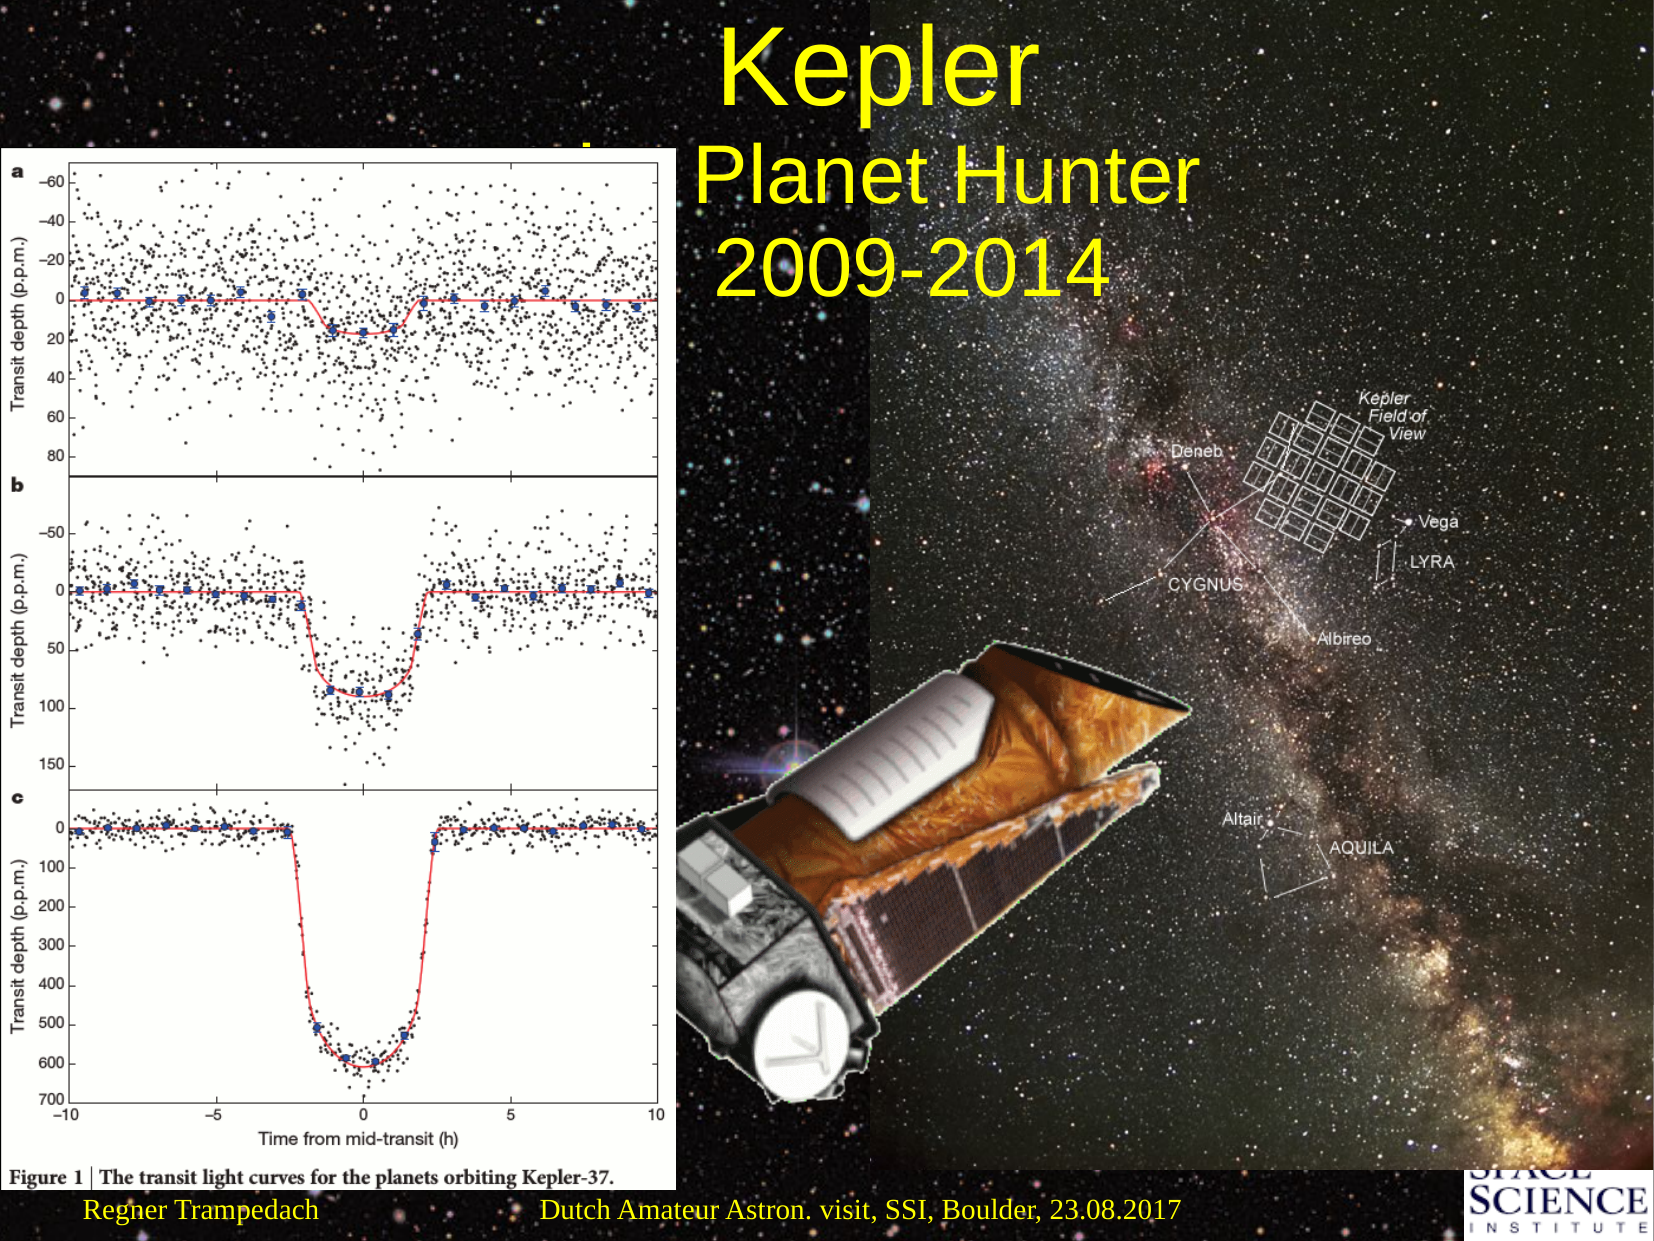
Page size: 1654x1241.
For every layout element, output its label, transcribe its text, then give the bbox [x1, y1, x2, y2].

title Kepler the Planet Hunter 2009-2014 [445, 3, 1311, 315]
picture [0, 0, 1654, 1241]
